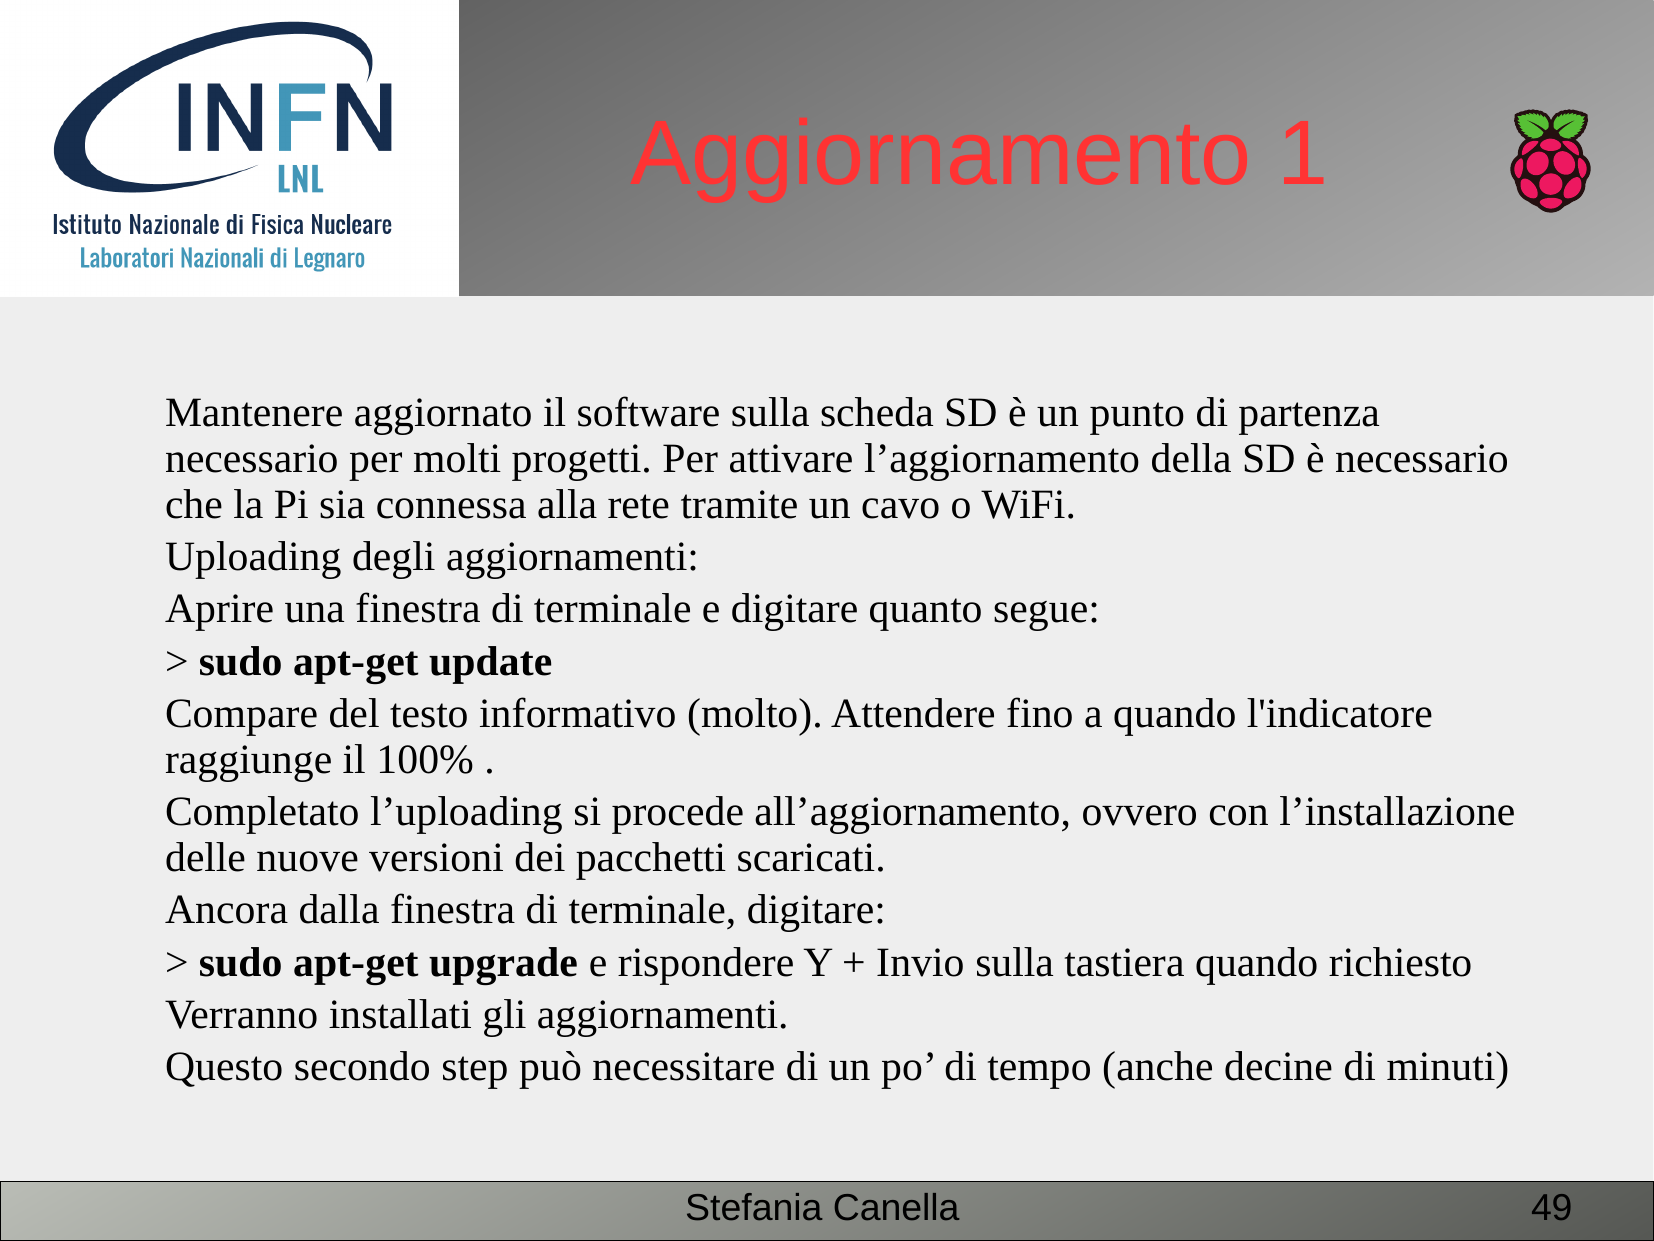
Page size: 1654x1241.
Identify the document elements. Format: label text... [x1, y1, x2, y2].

text_box Mantenere aggiornato il software sulla scheda SD è un punto di partenza necessario per molti progetti. Per attivare l’aggiornamento della SD è necessario che la Pi sia connessa alla rete tramite un cavo o WiFi. Uploading degli aggiornamenti: Aprire una finestra di terminale e digitare quanto segue: > sudo apt-get update Compare del testo informativo (molto). Attendere fino a quando l'indicatore raggiunge il 100% . Completato l’uploading si procede all’aggiornamento, ovvero con l’installazione delle nuove versioni dei pacchetti scaricati. Ancora dalla finestra di terminale, digitare: > sudo apt-get upgrade e rispondere Y + Invio sulla tastiera quando richiesto Verranno installati gli aggiornamenti. Questo secondo step può necessitare di un po’ di tempo (anche decine di minuti) [105, 355, 1548, 1124]
picture [0, 0, 459, 297]
text_box [459, 0, 1654, 296]
text_box Stefania Canella [670, 1178, 984, 1241]
text_box [0, 1181, 670, 1241]
text_box <number> [1516, 1178, 1654, 1241]
title Aggiornamento 1 [459, 49, 1571, 257]
text_box [984, 1181, 1516, 1241]
